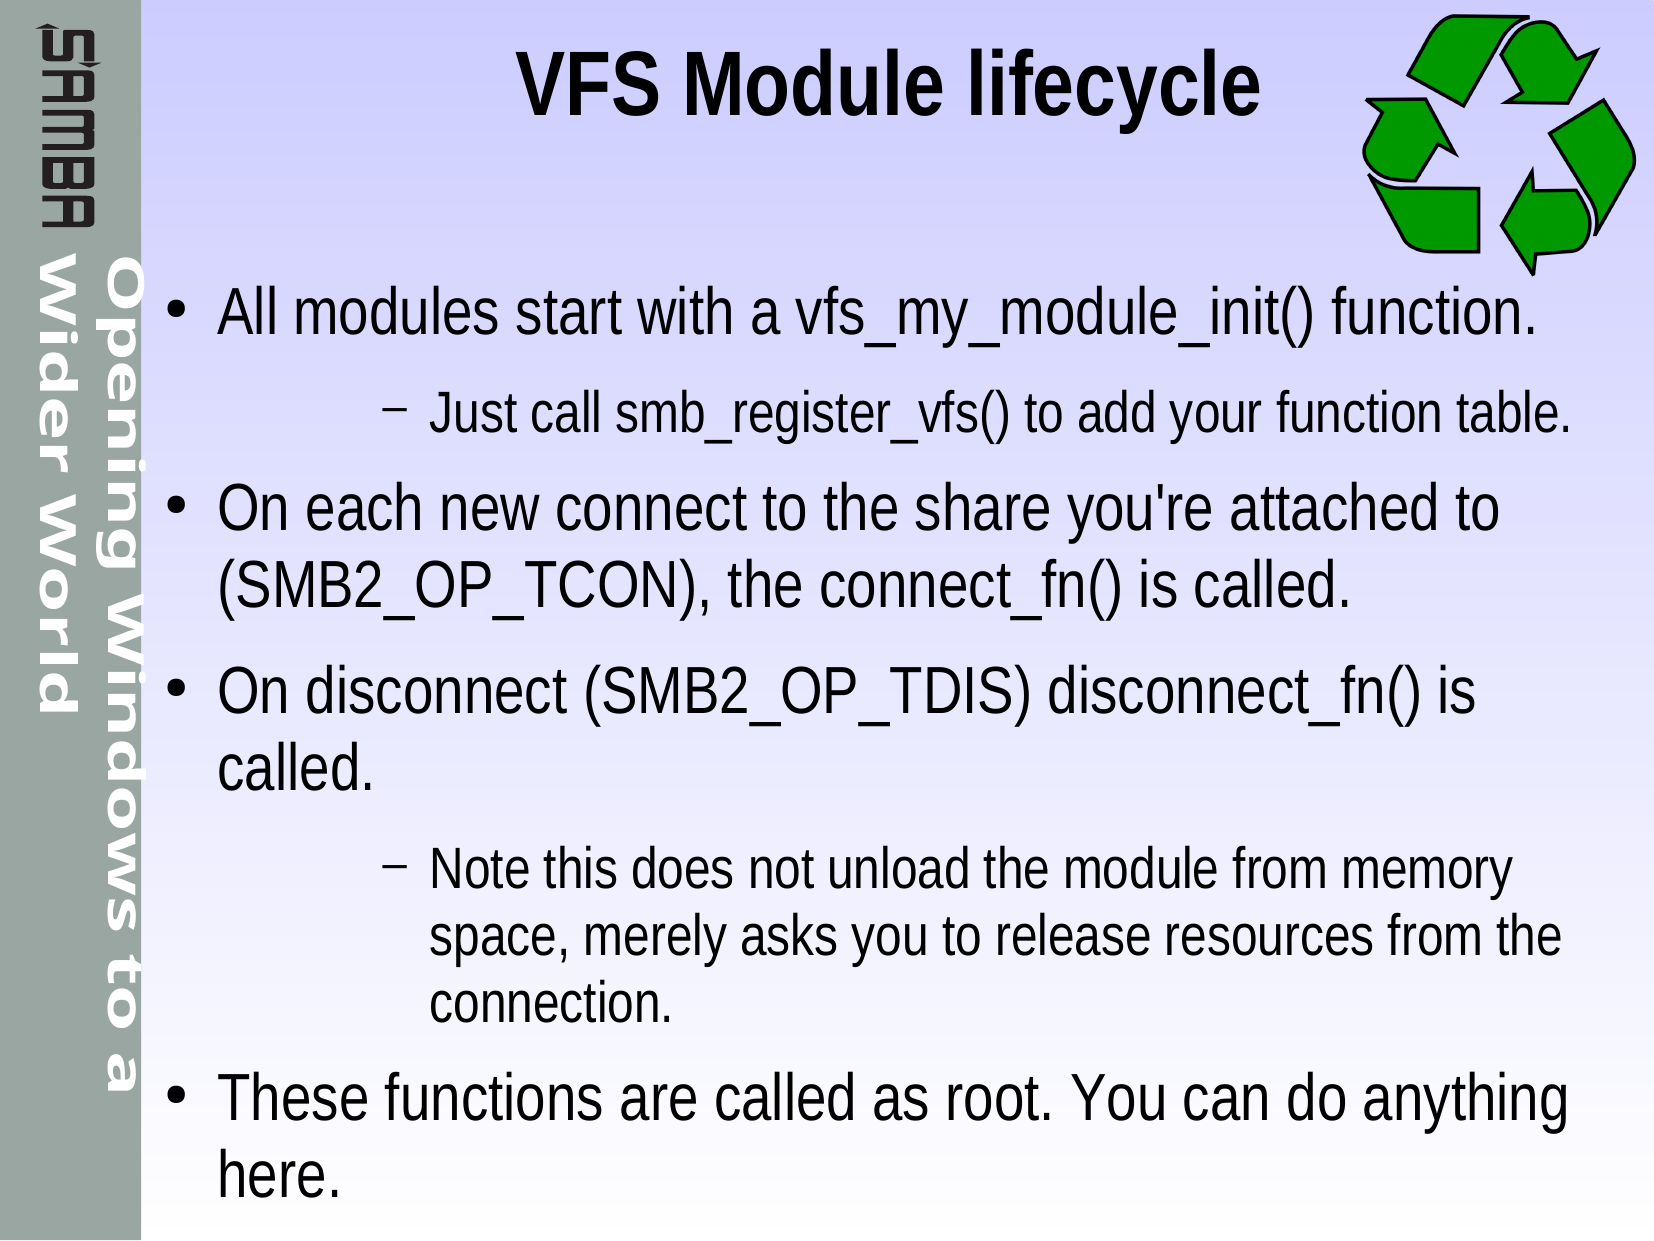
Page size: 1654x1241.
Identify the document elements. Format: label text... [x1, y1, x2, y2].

picture [1361, 8, 1637, 283]
list All modules start with a vfs_my_module_init() function. Just call smb_register_vfs() to add your function table. On each new connect to the share you're attached to (SMB2_OP_TCON), the connect_fn() is called. On disconnect (SMB2_OP_TDIS) disconnect_fn() is called. Note this does not unload the module from memory space, merely asks you to release resources from the connection. These functions are called as root. You can do anything here. [146, 271, 1638, 1214]
title VFS Module lifecycle [183, 0, 1596, 166]
